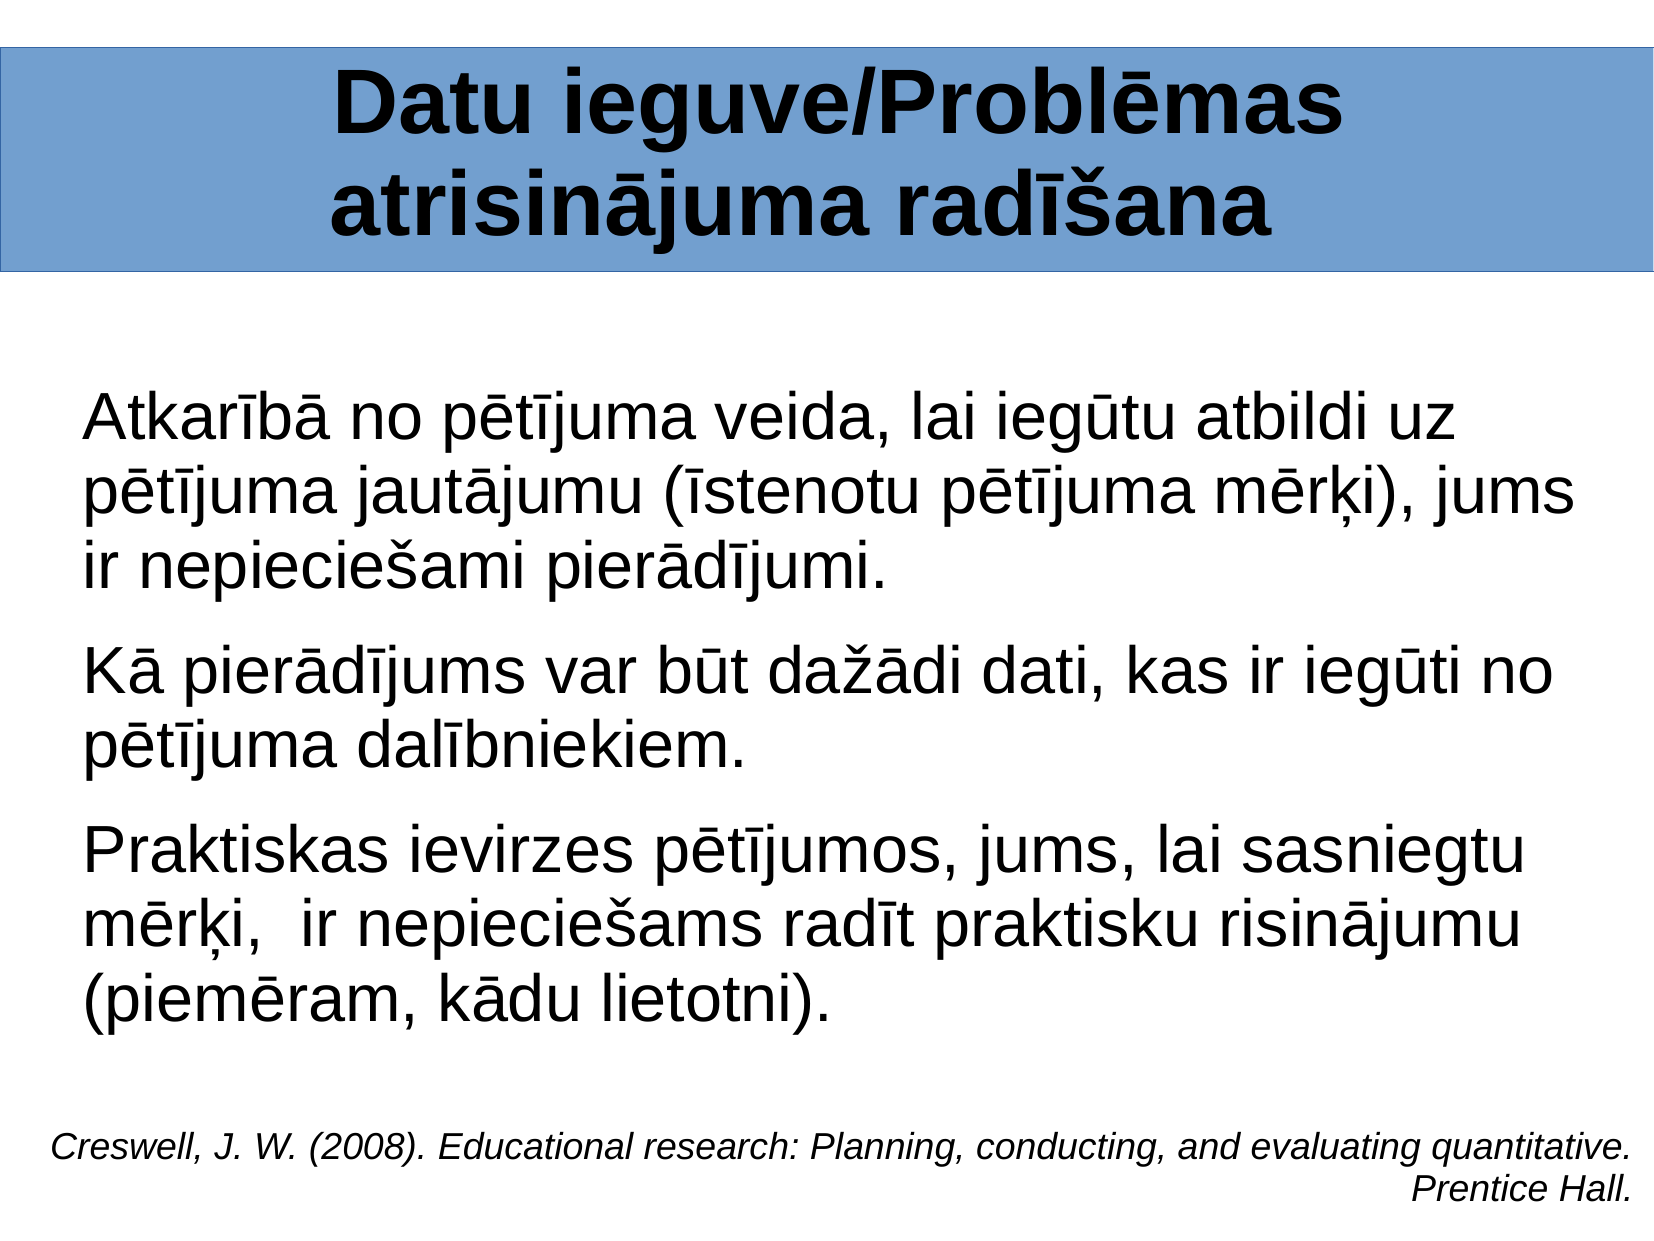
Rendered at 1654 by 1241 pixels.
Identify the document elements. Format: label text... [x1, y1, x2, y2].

list Atkarībā no pētījuma veida, lai iegūtu atbildi uz pētījuma jautājumu (īstenotu pētījuma mērķi), jums ir nepieciešami pierādījumi. Kā pierādījums var būt dažādi dati, kas ir iegūti no pētījuma dalībniekiem. Praktiskas ievirzes pētījumos, jums, lai sasniegtu mērķi, ir nepieciešams radīt praktisku risinājumu (piemēram, kādu lietotni). [82, 378, 1619, 1099]
text_box Creswell, J. W. (2008). Educational research: Planning, conducting, and evaluating quantitative. Prentice Hall. [35, 1117, 1649, 1217]
text_box [0, 47, 1654, 272]
title Datu ieguve/Problēmas atrisinājuma radīšana [82, 49, 1571, 257]
